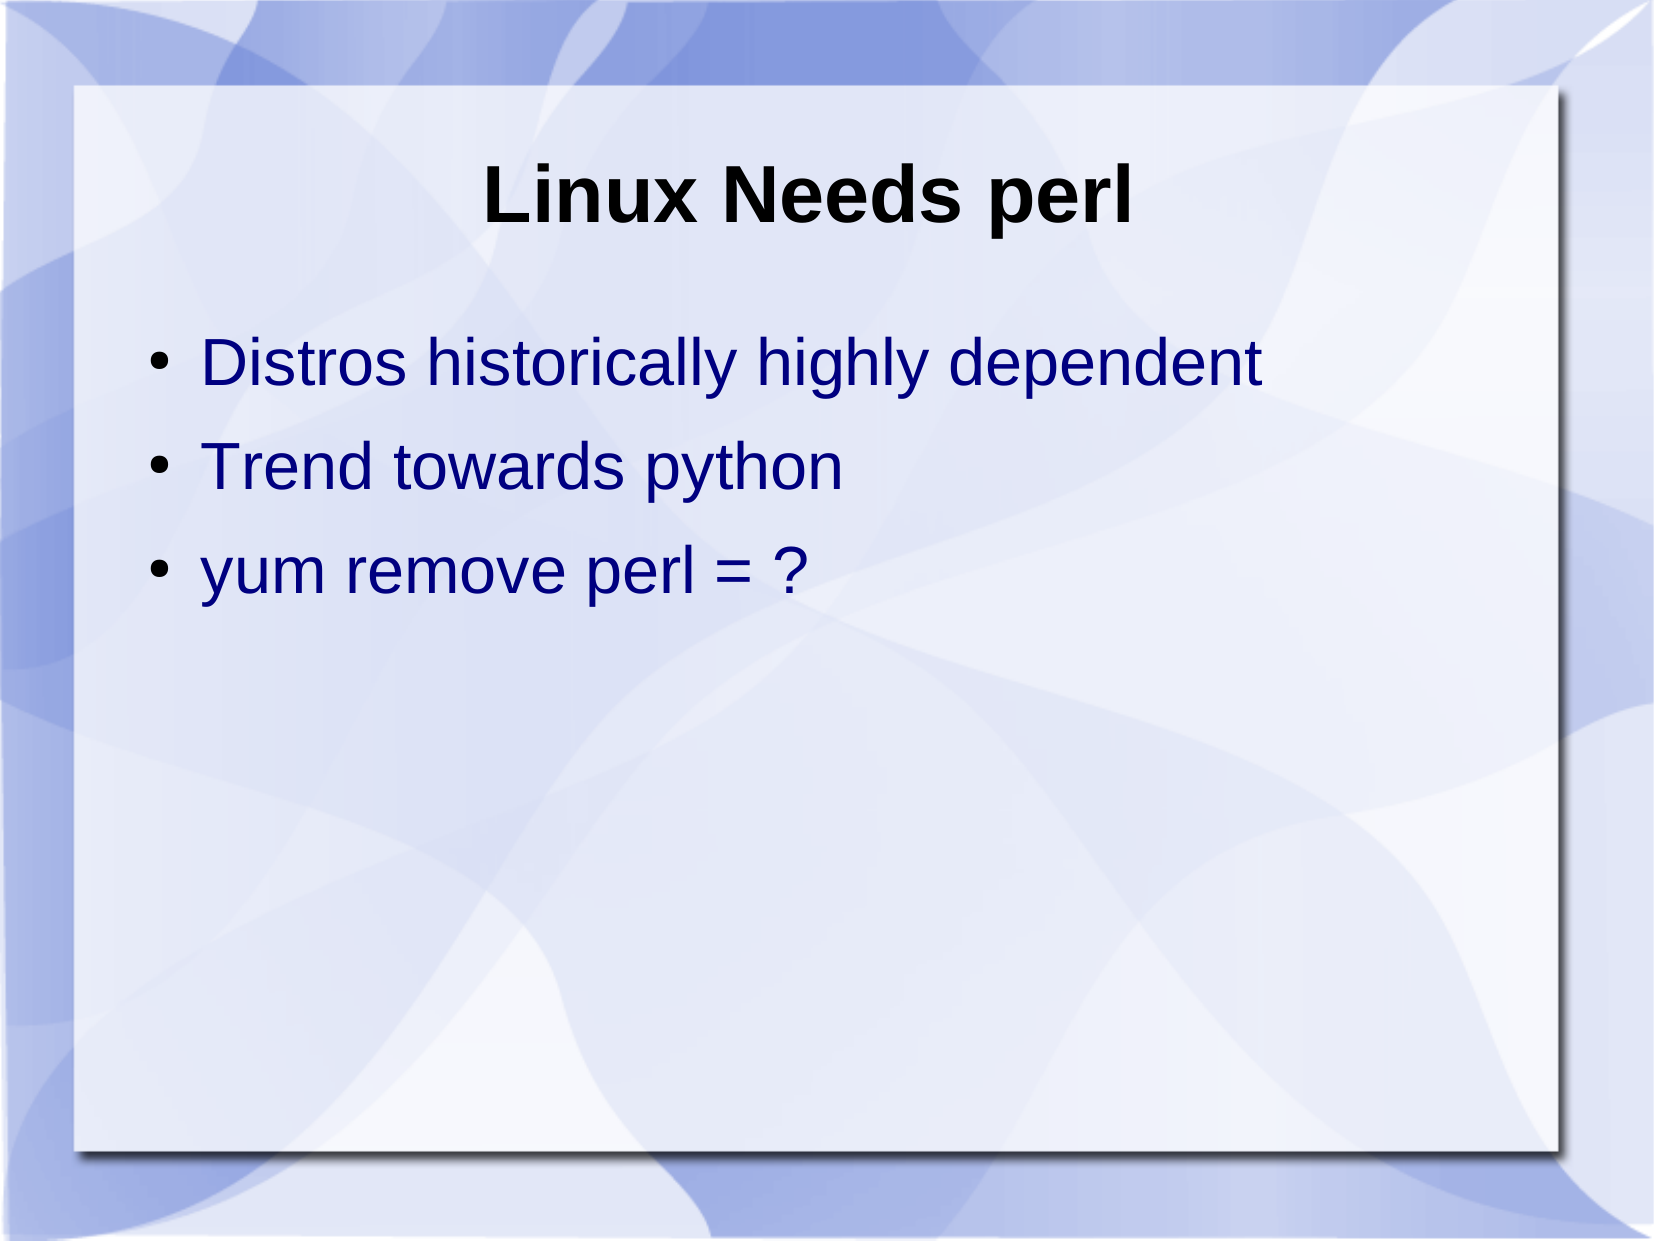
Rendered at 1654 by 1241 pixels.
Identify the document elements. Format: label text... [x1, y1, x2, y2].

list Distros historically highly dependent Trend towards python yum remove perl = ? [129, 324, 1489, 1045]
title Linux Needs perl [82, 90, 1536, 298]
picture [0, 0, 1654, 1241]
